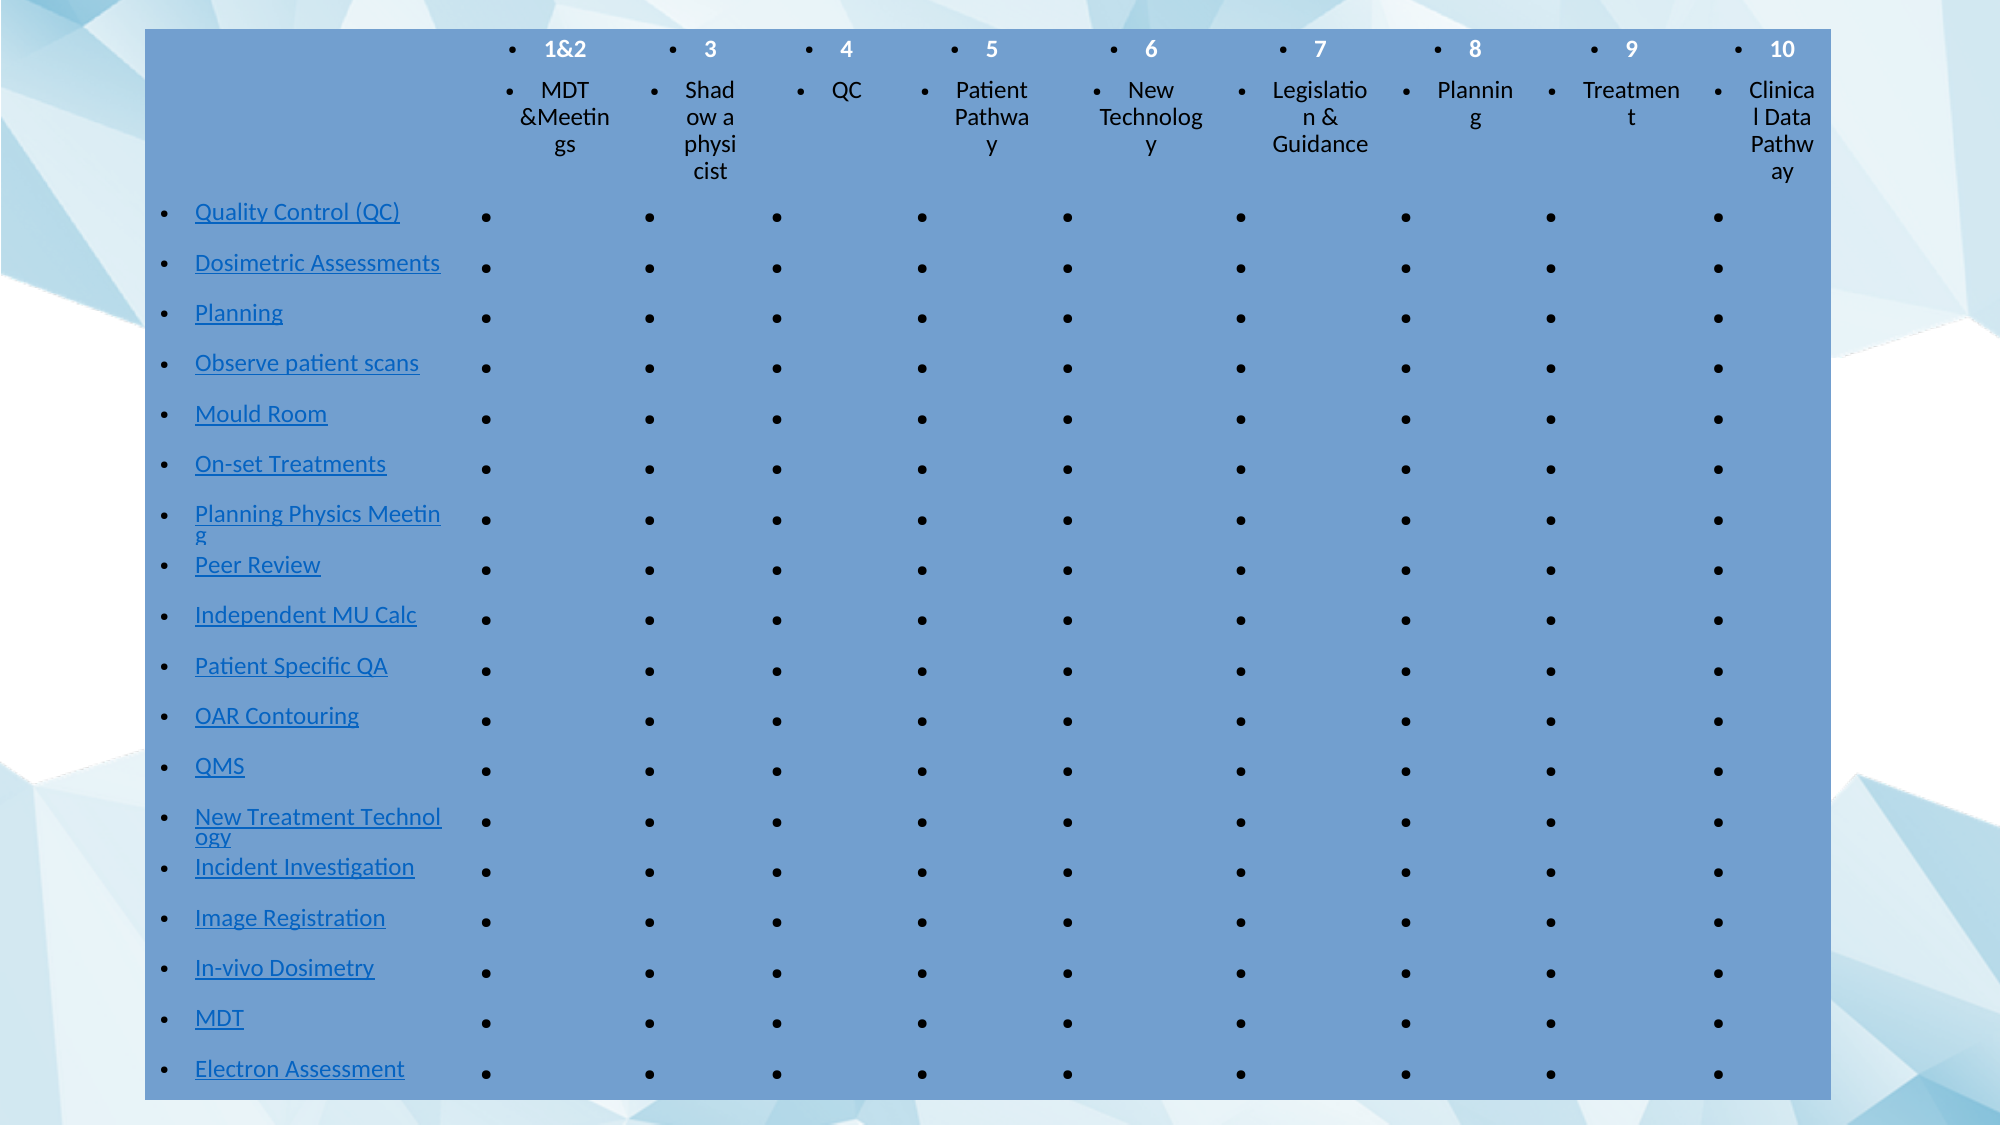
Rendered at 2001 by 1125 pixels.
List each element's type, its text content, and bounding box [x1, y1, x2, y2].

table_cell [1530, 394, 1698, 445]
table_cell [1385, 948, 1530, 999]
table_cell New Technology [1047, 71, 1220, 193]
table_cell [1385, 747, 1530, 797]
table_cell [466, 1049, 629, 1100]
table_cell [756, 848, 902, 898]
table_cell [466, 646, 629, 697]
table_cell [1047, 848, 1220, 898]
table_cell [1220, 545, 1385, 596]
table_cell Mould Room [145, 394, 466, 445]
table_cell [1385, 797, 1530, 848]
table_cell [756, 747, 902, 797]
table_cell Quality Control (QC) [145, 193, 466, 243]
table_cell [756, 596, 902, 646]
table_cell New Treatment Technology [145, 797, 466, 848]
table_cell [1530, 898, 1698, 948]
table_cell [1385, 999, 1530, 1049]
table_cell [902, 898, 1047, 948]
table_cell [1698, 747, 1831, 797]
table_cell [1530, 948, 1698, 999]
table_cell [466, 495, 629, 545]
picture [0, 0, 2000, 359]
table_cell [902, 243, 1047, 294]
table_cell MDT &Meetings [466, 71, 629, 193]
table_cell [902, 344, 1047, 394]
table_cell MDT [145, 999, 466, 1049]
table_cell [629, 848, 756, 898]
table_cell [1220, 646, 1385, 697]
table_cell [902, 747, 1047, 797]
table_cell [1698, 294, 1831, 344]
table_cell Planning [1385, 71, 1530, 193]
table_cell [466, 294, 629, 344]
table_cell [1220, 495, 1385, 545]
table_header 6 [1047, 29, 1220, 71]
table_cell [1047, 596, 1220, 646]
table_cell [1385, 1049, 1530, 1100]
table_cell [756, 193, 902, 243]
table_cell [1220, 596, 1385, 646]
table_cell [1698, 948, 1831, 999]
table_header 3 [629, 29, 756, 71]
table_cell [902, 797, 1047, 848]
table_cell [902, 394, 1047, 445]
table_cell [1047, 394, 1220, 445]
table_cell Patient Specific QA [145, 646, 466, 697]
table_cell Independent MU Calc [145, 596, 466, 646]
table_cell [1220, 243, 1385, 294]
table_cell [1698, 697, 1831, 747]
table_cell [466, 898, 629, 948]
table_cell Patient Pathway [902, 71, 1047, 193]
table_cell [466, 848, 629, 898]
table_cell [1047, 344, 1220, 394]
table_cell [629, 697, 756, 747]
table_cell [466, 797, 629, 848]
table_header 7 [1220, 29, 1385, 71]
table_cell [466, 344, 629, 394]
table_cell [1698, 445, 1831, 495]
table_cell Shadow a physicist [629, 71, 756, 193]
table_cell [1385, 344, 1530, 394]
table_cell [1698, 797, 1831, 848]
table_cell [756, 797, 902, 848]
table_cell [902, 646, 1047, 697]
table_cell [629, 898, 756, 948]
table_header 9 [1530, 29, 1698, 71]
table_cell [902, 848, 1047, 898]
table_cell [629, 193, 756, 243]
table_cell [1047, 797, 1220, 848]
table_cell [1385, 495, 1530, 545]
table_cell [1220, 797, 1385, 848]
table_cell [466, 596, 629, 646]
table_cell Peer Review [145, 545, 466, 596]
table_cell [1530, 596, 1698, 646]
table_header 5 [902, 29, 1047, 71]
table_cell [1385, 646, 1530, 697]
table_cell [1047, 948, 1220, 999]
table_cell Observe patient scans [145, 344, 466, 394]
table_cell [1047, 747, 1220, 797]
table_cell [466, 747, 629, 797]
table_cell [1047, 646, 1220, 697]
table_cell [629, 545, 756, 596]
table_cell [629, 445, 756, 495]
table_cell [629, 999, 756, 1049]
table_cell [1047, 193, 1220, 243]
table_cell [1530, 193, 1698, 243]
table_cell [1385, 445, 1530, 495]
table_cell [1047, 1049, 1220, 1100]
table_cell Planning Physics Meeting [145, 495, 466, 545]
table_cell [1385, 697, 1530, 747]
table_cell [1220, 344, 1385, 394]
table_cell [902, 294, 1047, 344]
table_cell [466, 193, 629, 243]
table_cell [466, 394, 629, 445]
table_cell [902, 697, 1047, 747]
table_cell [756, 545, 902, 596]
table_cell [1047, 697, 1220, 747]
table_cell [902, 445, 1047, 495]
table_cell [1385, 545, 1530, 596]
table_cell [1530, 445, 1698, 495]
table_cell [1698, 193, 1831, 243]
table_cell [1220, 848, 1385, 898]
table_cell [1385, 394, 1530, 445]
table_cell [1530, 797, 1698, 848]
table_cell [1530, 294, 1698, 344]
table_cell [1530, 646, 1698, 697]
table_cell [1698, 344, 1831, 394]
table_cell [1220, 294, 1385, 344]
table_cell [1530, 495, 1698, 545]
table_cell [629, 294, 756, 344]
table_cell [756, 999, 902, 1049]
table_cell [756, 445, 902, 495]
table_cell Planning [145, 294, 466, 344]
table_cell [1530, 344, 1698, 394]
table_cell [629, 495, 756, 545]
table_cell [1530, 747, 1698, 797]
table_cell [629, 243, 756, 294]
table_cell [1047, 545, 1220, 596]
table_cell [629, 1049, 756, 1100]
table_cell [902, 999, 1047, 1049]
table_cell [1047, 898, 1220, 948]
table_cell [1698, 394, 1831, 445]
table_cell [466, 545, 629, 596]
table_cell [1220, 1049, 1385, 1100]
table_cell Incident Investigation [145, 848, 466, 898]
table_cell Image Registration [145, 898, 466, 948]
table_header 1&2 [466, 29, 629, 71]
table_cell [1047, 999, 1220, 1049]
table_cell [629, 948, 756, 999]
table_cell [1698, 545, 1831, 596]
table_cell [629, 596, 756, 646]
table_cell [902, 948, 1047, 999]
table_cell [1220, 999, 1385, 1049]
table_header 10 [1698, 29, 1831, 71]
table_cell [902, 1049, 1047, 1100]
table_cell [629, 747, 756, 797]
table_cell [1385, 596, 1530, 646]
table_cell [1530, 545, 1698, 596]
table_cell [1047, 445, 1220, 495]
table_header 8 [1385, 29, 1530, 71]
table_cell [1530, 1049, 1698, 1100]
table_cell Dosimetric Assessments [145, 243, 466, 294]
table_cell [466, 445, 629, 495]
table_cell [1047, 243, 1220, 294]
table_cell [756, 243, 902, 294]
table_cell [1220, 697, 1385, 747]
table_cell [1698, 495, 1831, 545]
table_cell [1698, 898, 1831, 948]
table_cell [1530, 697, 1698, 747]
table_cell [1385, 193, 1530, 243]
table_cell [756, 898, 902, 948]
table_cell [1698, 999, 1831, 1049]
table_header [145, 29, 466, 193]
table_cell [902, 193, 1047, 243]
table_cell [1385, 243, 1530, 294]
table_cell QC [756, 71, 902, 193]
table_cell [466, 243, 629, 294]
table_cell OAR Contouring [145, 697, 466, 747]
table_cell [1220, 898, 1385, 948]
table_cell [902, 596, 1047, 646]
table_cell [1698, 646, 1831, 697]
table_cell QMS [145, 747, 466, 797]
table_cell [756, 495, 902, 545]
table_cell [756, 344, 902, 394]
table_cell [629, 394, 756, 445]
table_cell Clinical Data Pathway [1698, 71, 1831, 193]
picture [0, 743, 2000, 1125]
table_cell [1530, 243, 1698, 294]
table_cell [1220, 394, 1385, 445]
table_cell [466, 999, 629, 1049]
table_cell [1530, 999, 1698, 1049]
table_cell [1698, 1049, 1831, 1100]
table_cell [1220, 948, 1385, 999]
table_cell [466, 697, 629, 747]
table_cell [1047, 495, 1220, 545]
table_cell [1220, 747, 1385, 797]
table_cell [1047, 294, 1220, 344]
table_cell [1530, 848, 1698, 898]
table_cell [756, 1049, 902, 1100]
table_cell [902, 545, 1047, 596]
table_cell [1385, 294, 1530, 344]
table_cell [902, 495, 1047, 545]
table_cell Legislation & Guidance [1220, 71, 1385, 193]
table_cell [629, 344, 756, 394]
table_cell Electron Assessment [145, 1049, 466, 1100]
table_cell [629, 797, 756, 848]
table_cell [1220, 445, 1385, 495]
table_cell [756, 646, 902, 697]
table_cell [1385, 848, 1530, 898]
table_cell [1698, 243, 1831, 294]
table_cell In-vivo Dosimetry [145, 948, 466, 999]
table_cell [756, 948, 902, 999]
table_cell Treatment [1530, 71, 1698, 193]
table_cell [466, 948, 629, 999]
table_cell On-set Treatments [145, 445, 466, 495]
table_header 4 [756, 29, 902, 71]
table_cell [756, 394, 902, 445]
table_cell [1220, 193, 1385, 243]
table_cell [756, 294, 902, 344]
table_cell [1698, 848, 1831, 898]
table_cell [1698, 596, 1831, 646]
table_cell [629, 646, 756, 697]
table_cell [1385, 898, 1530, 948]
table_cell [756, 697, 902, 747]
